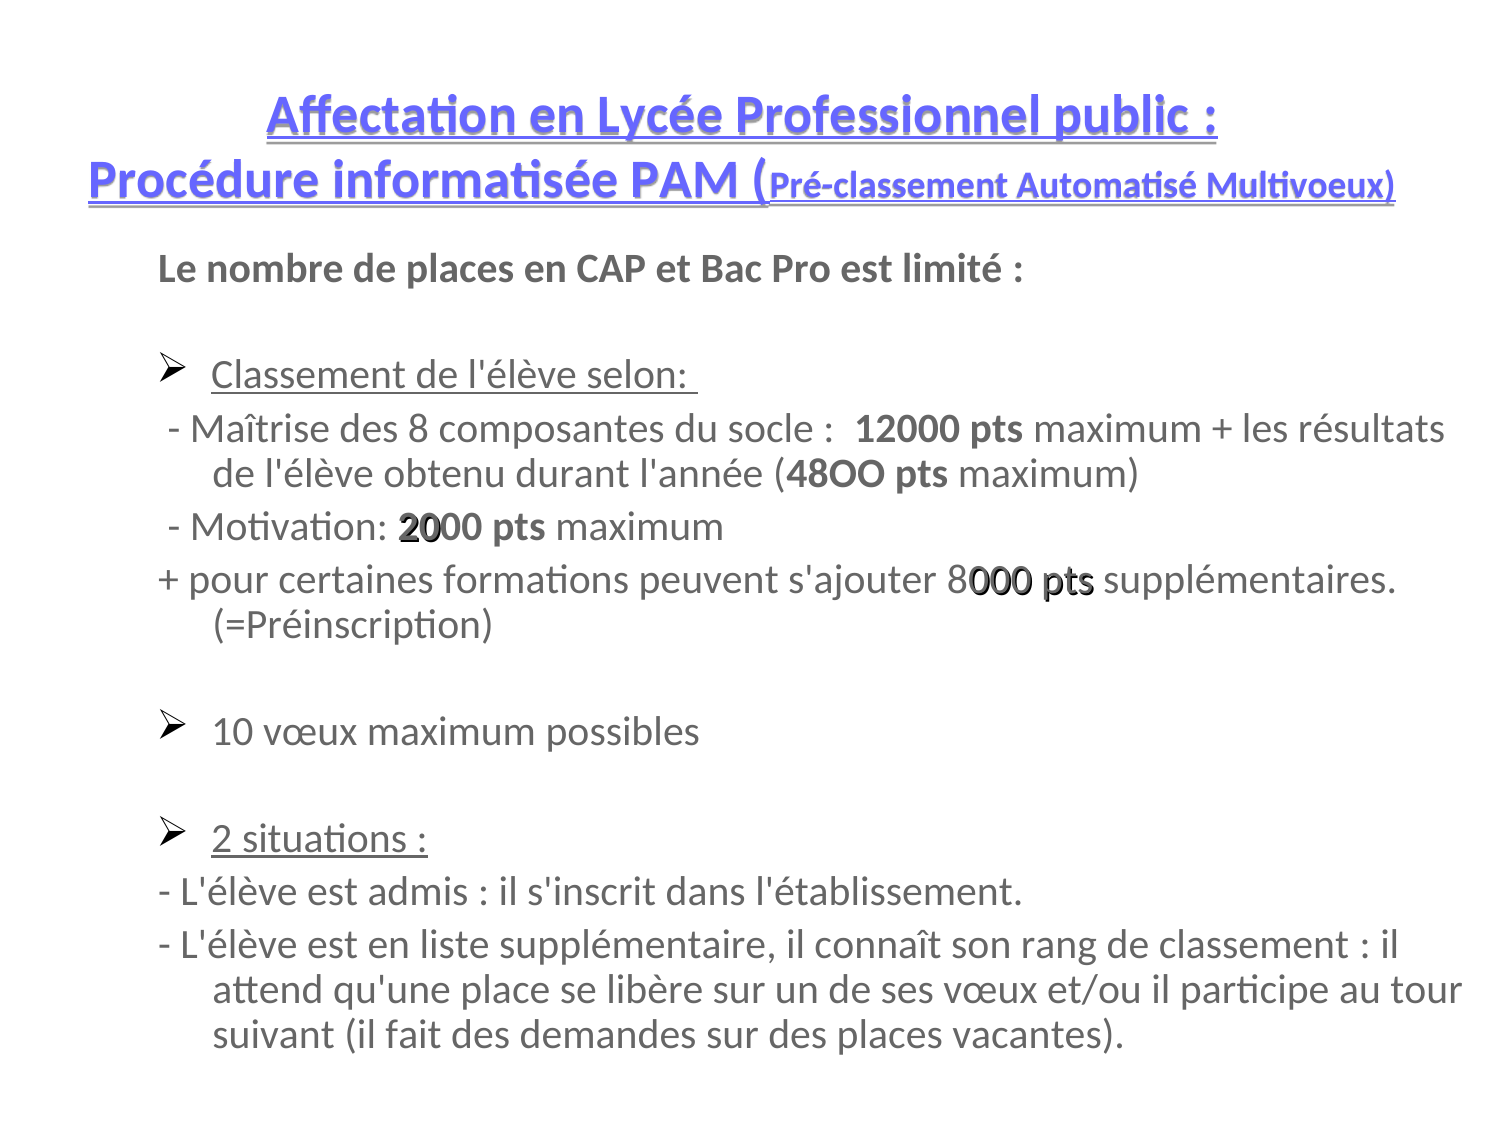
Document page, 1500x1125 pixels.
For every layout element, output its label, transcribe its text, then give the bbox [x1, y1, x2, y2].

text_box Le nombre de places en CAP et Bac Pro est limité : Classement de l'élève selon: - Maîtrise des 8 composantes du socle : 12000 pts maximum + les résultats de l'élève obtenu durant l'année (48OO pts maximum) - Motivation: 2000 pts maximum + pour certaines formations peuvent s'ajouter 8000 pts supplémentaires. (=Préinscription) 10 vœux maximum possibles 2 situations : - L'élève est admis : il s'inscrit dans l'établissement. - L'élève est en liste supplémentaire, il connaît son rang de classement : il attend qu'une place se libère sur un de ses vœux et/ou il participe au tour suivant (il fait des demandes sur des places vacantes). [141, 238, 1500, 922]
